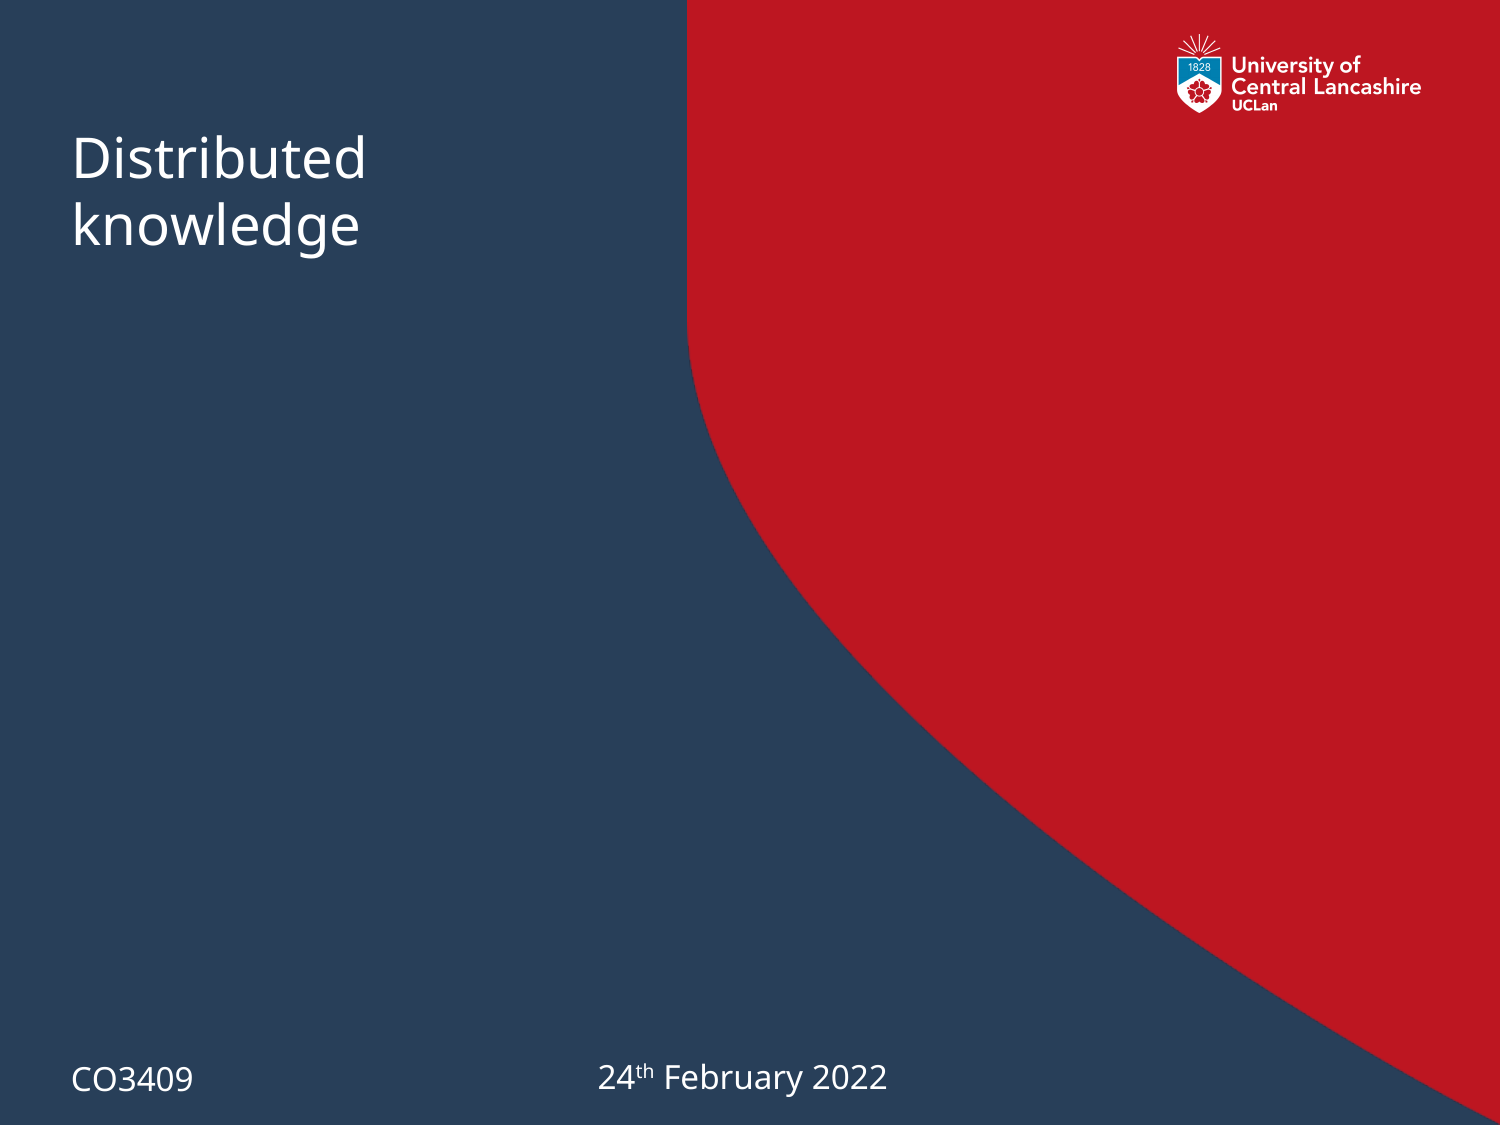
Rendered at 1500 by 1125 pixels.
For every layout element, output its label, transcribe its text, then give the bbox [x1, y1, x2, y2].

text_box Distributed knowledge [56, 68, 1185, 310]
picture [687, 0, 1500, 1125]
